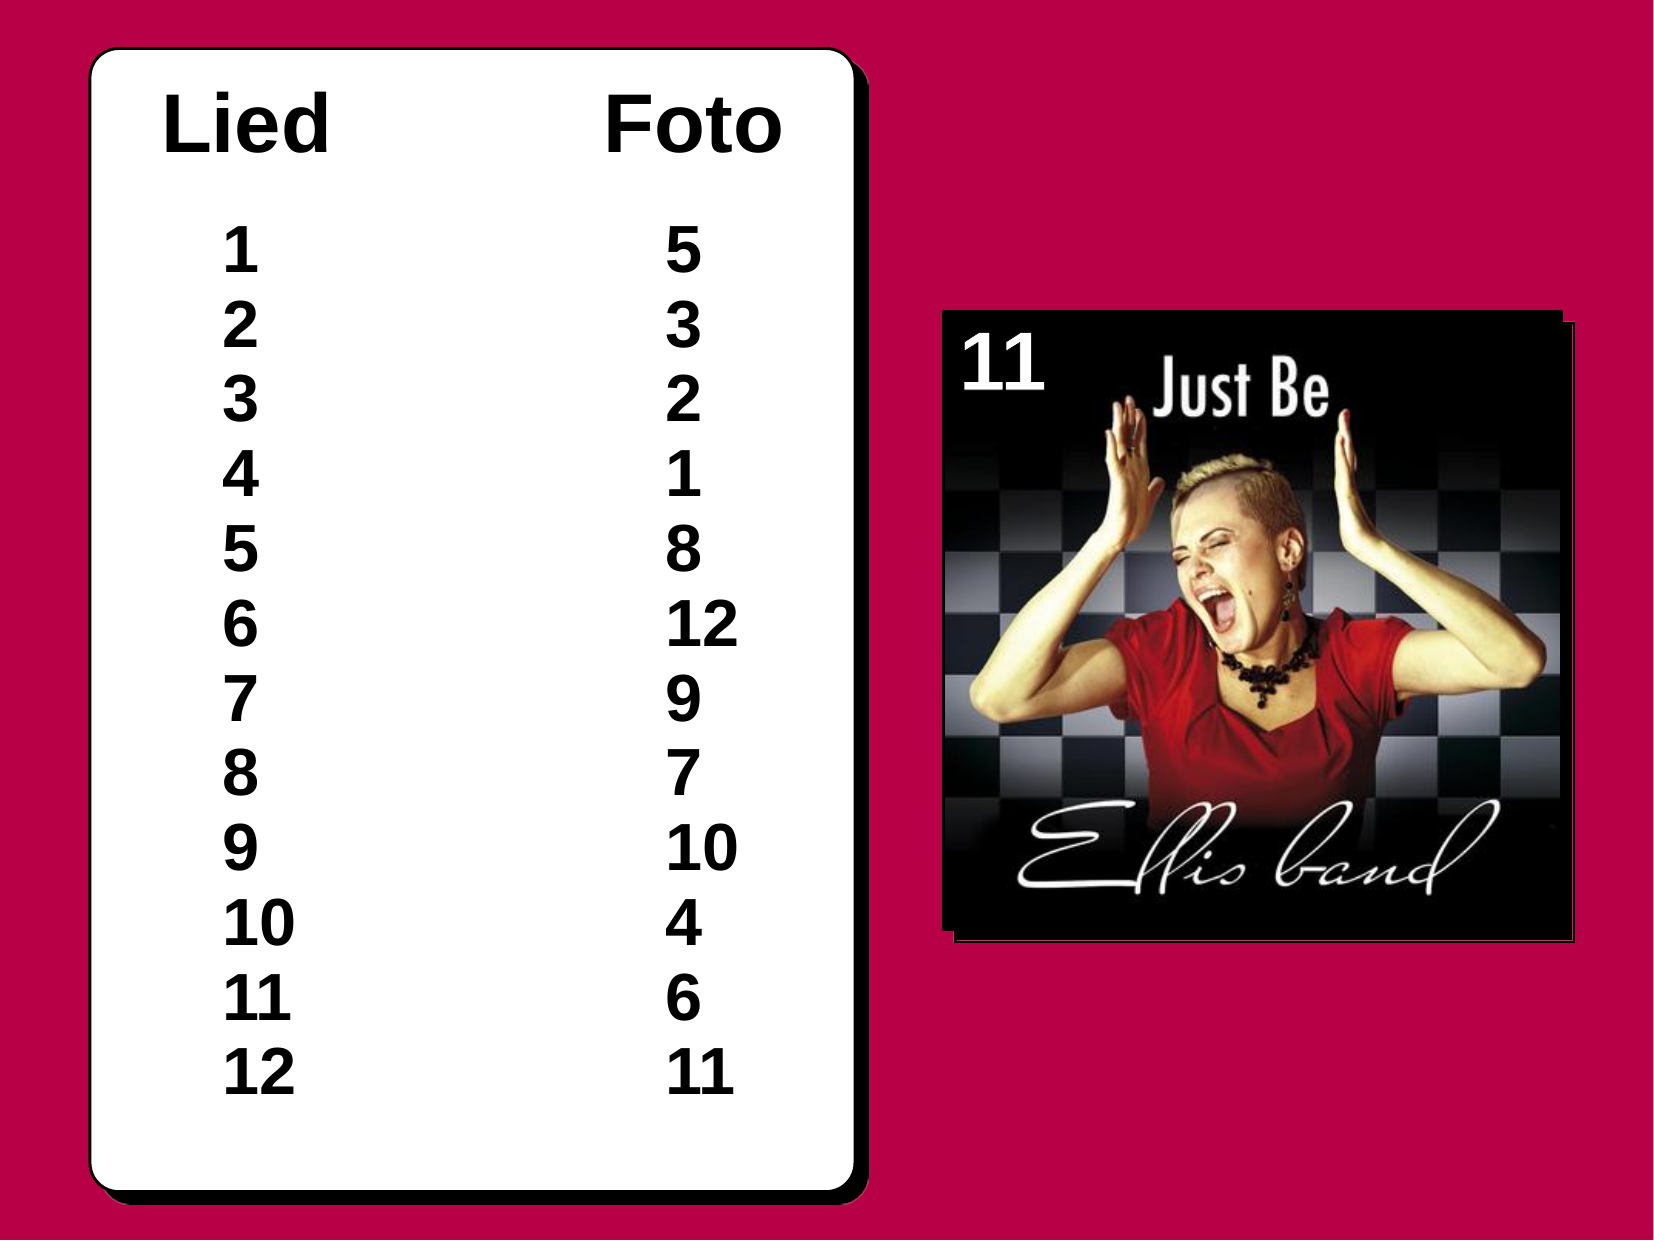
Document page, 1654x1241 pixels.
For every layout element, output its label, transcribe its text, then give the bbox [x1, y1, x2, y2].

text_box Lied Foto [134, 69, 810, 182]
picture [945, 312, 1561, 928]
text_box 11 [944, 307, 1086, 420]
text_box 1 5 2 3 3 2 4 1 5 8 6 12 7 9 8 7 9 10 10 4 11 6 12 11 [207, 204, 796, 1153]
text_box [89, 48, 856, 1192]
